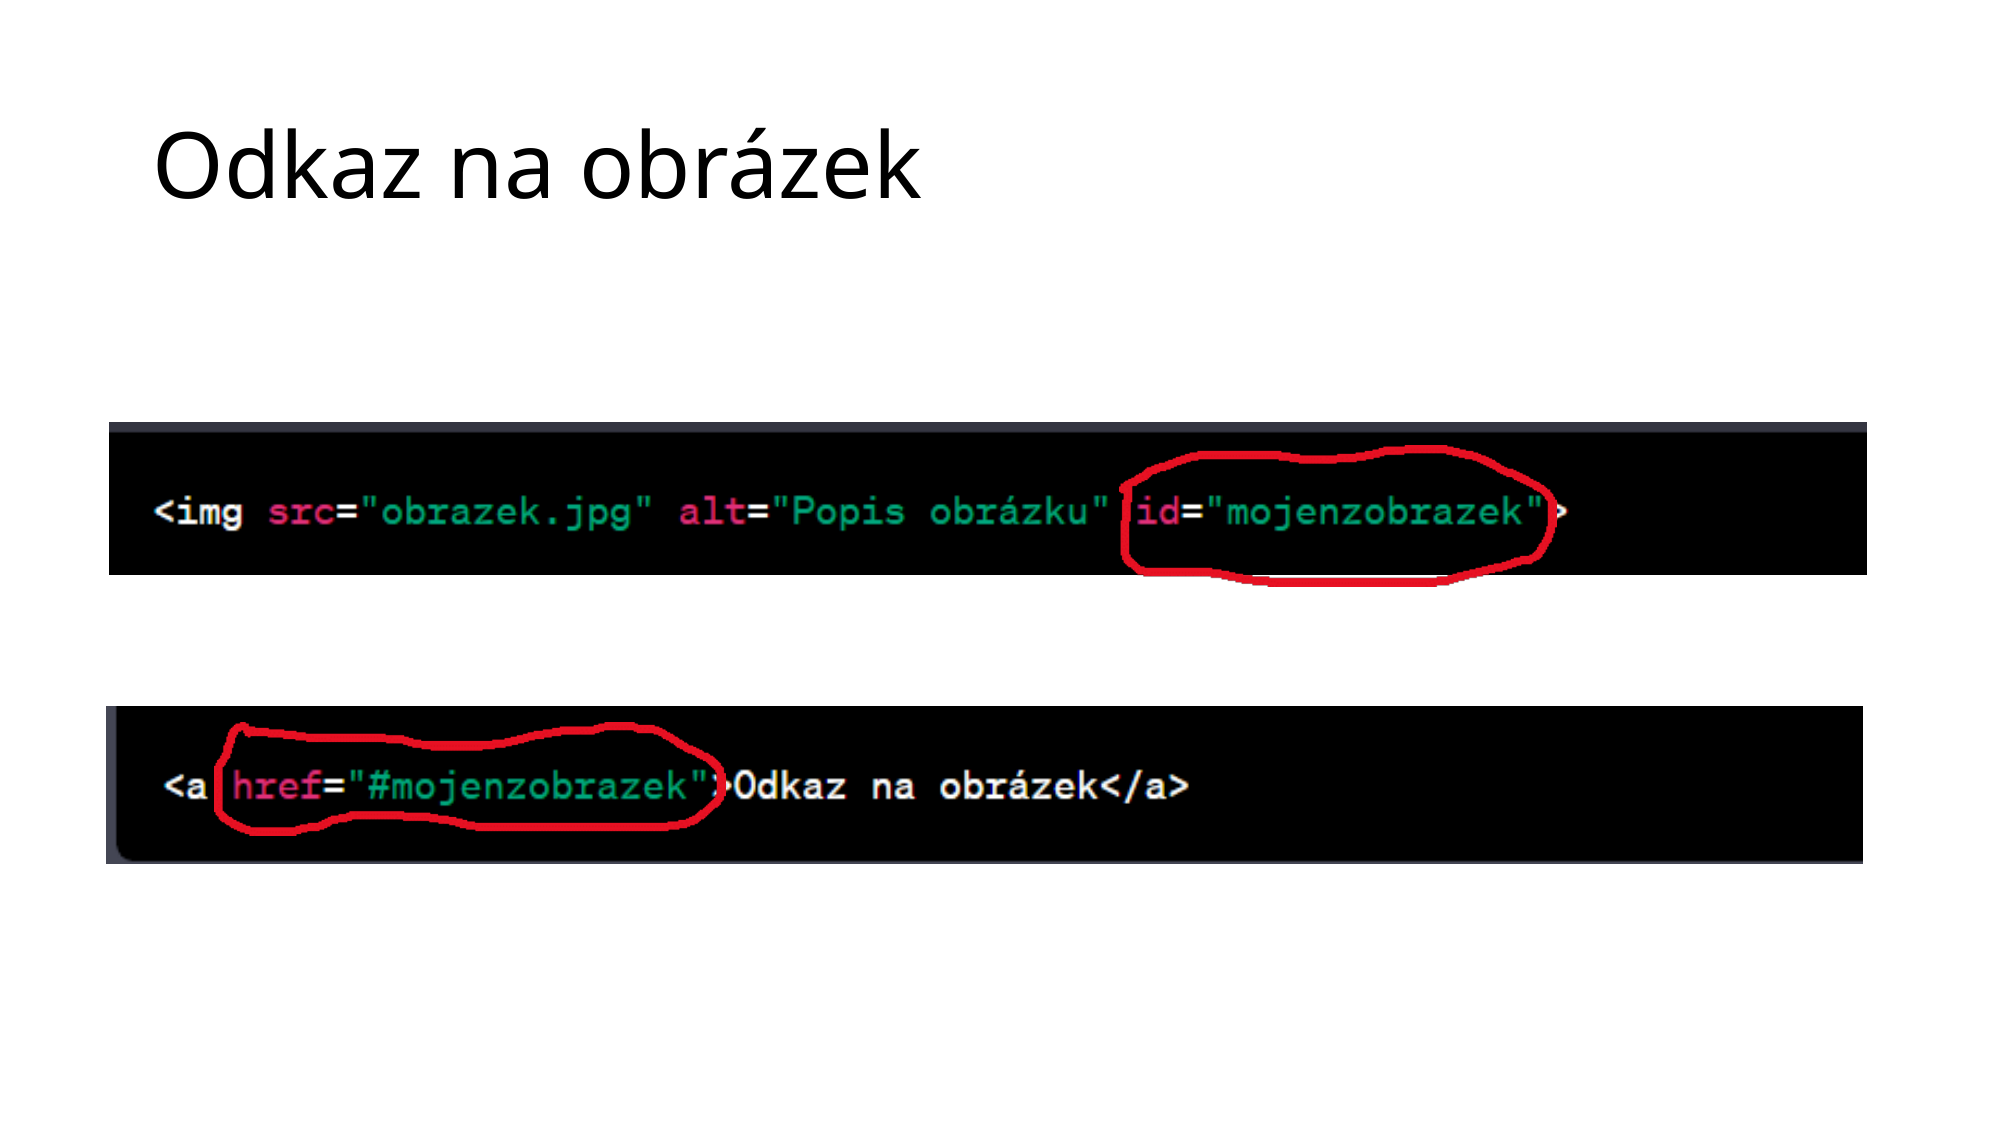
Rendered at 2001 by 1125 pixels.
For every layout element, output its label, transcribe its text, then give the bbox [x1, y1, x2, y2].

picture [109, 422, 1867, 587]
title Odkaz na obrázek [137, 59, 1863, 278]
picture [106, 706, 1863, 864]
